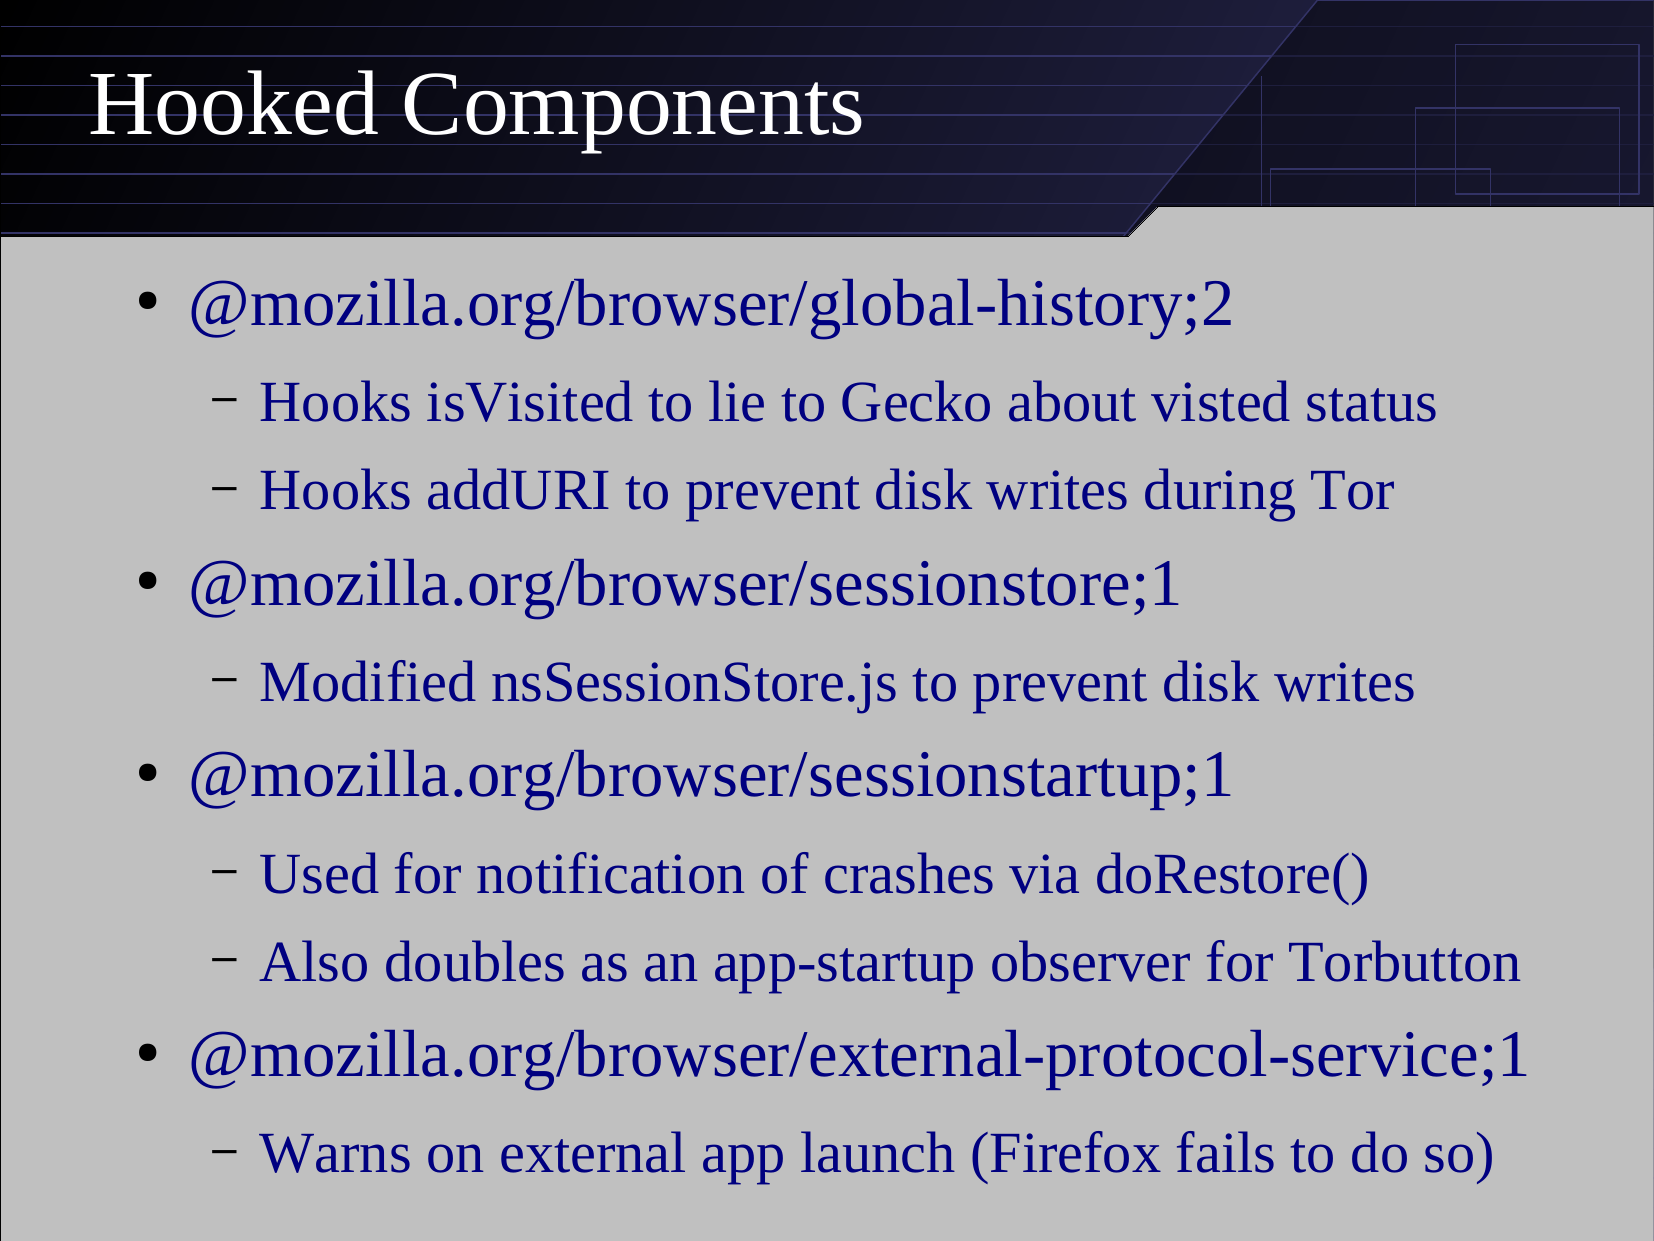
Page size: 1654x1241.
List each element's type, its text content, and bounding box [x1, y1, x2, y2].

title Hooked Components [88, 0, 1501, 208]
list @mozilla.org/browser/global-history;2 Hooks isVisited to lie to Gecko about visted status Hooks addURI to prevent disk writes during Tor @mozilla.org/browser/sessionstore;1 Modified nsSessionStore.js to prevent disk writes @mozilla.org/browser/sessionstartup;1 Used for notification of crashes via doRestore() Also doubles as an app-startup observer for Torbutton @mozilla.org/browser/external-protocol-service;1 Warns on external app launch (Firefox fails to do so) [118, 265, 1595, 1186]
